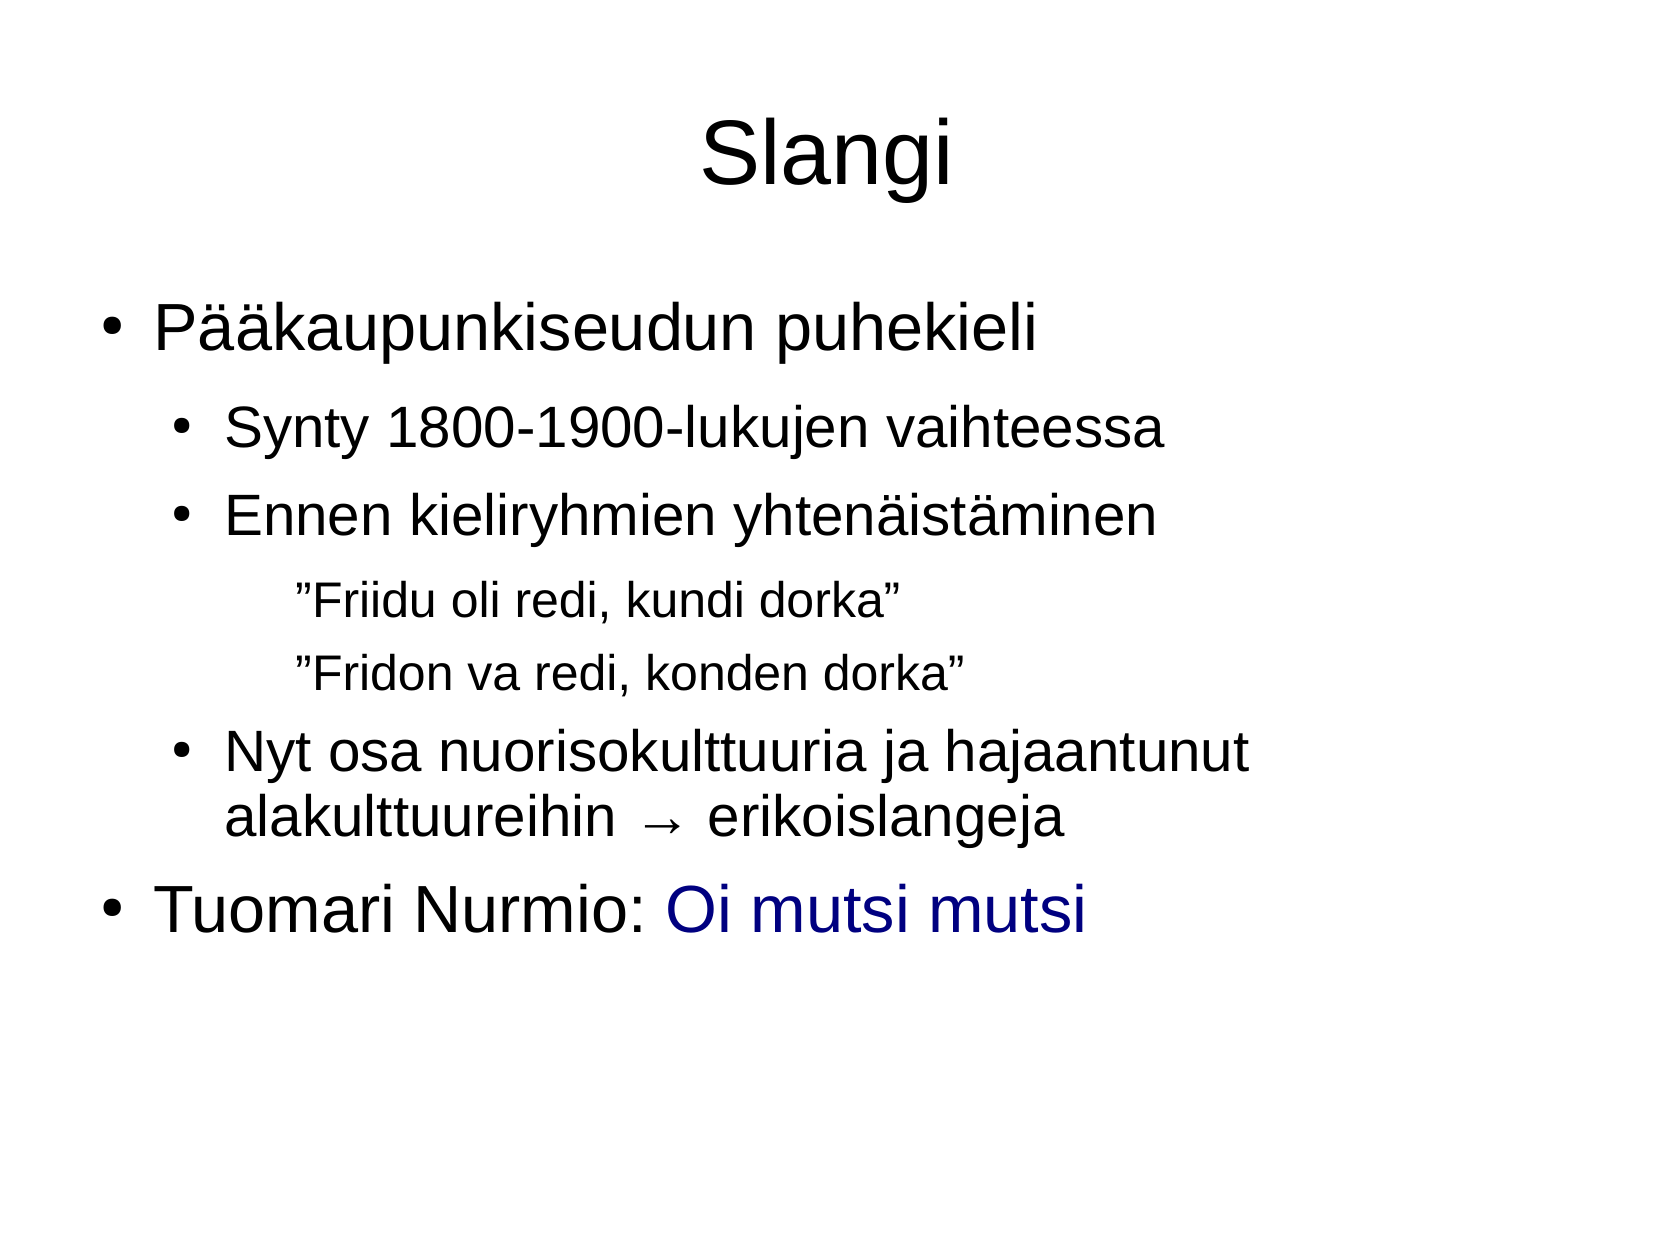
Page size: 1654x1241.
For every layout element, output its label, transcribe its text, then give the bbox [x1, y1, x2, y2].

title Slangi [82, 56, 1571, 250]
list Pääkaupunkiseudun puhekieli Synty 1800-1900-lukujen vaihteessa Ennen kieliryhmien yhtenäistäminen ”Friidu oli redi, kundi dorka” ”Fridon va redi, konden dorka” Nyt osa nuorisokulttuuria ja hajaantunut alakulttuureihin → erikoislangeja Tuomari Nurmio: Oi mutsi mutsi [82, 290, 1571, 1094]
